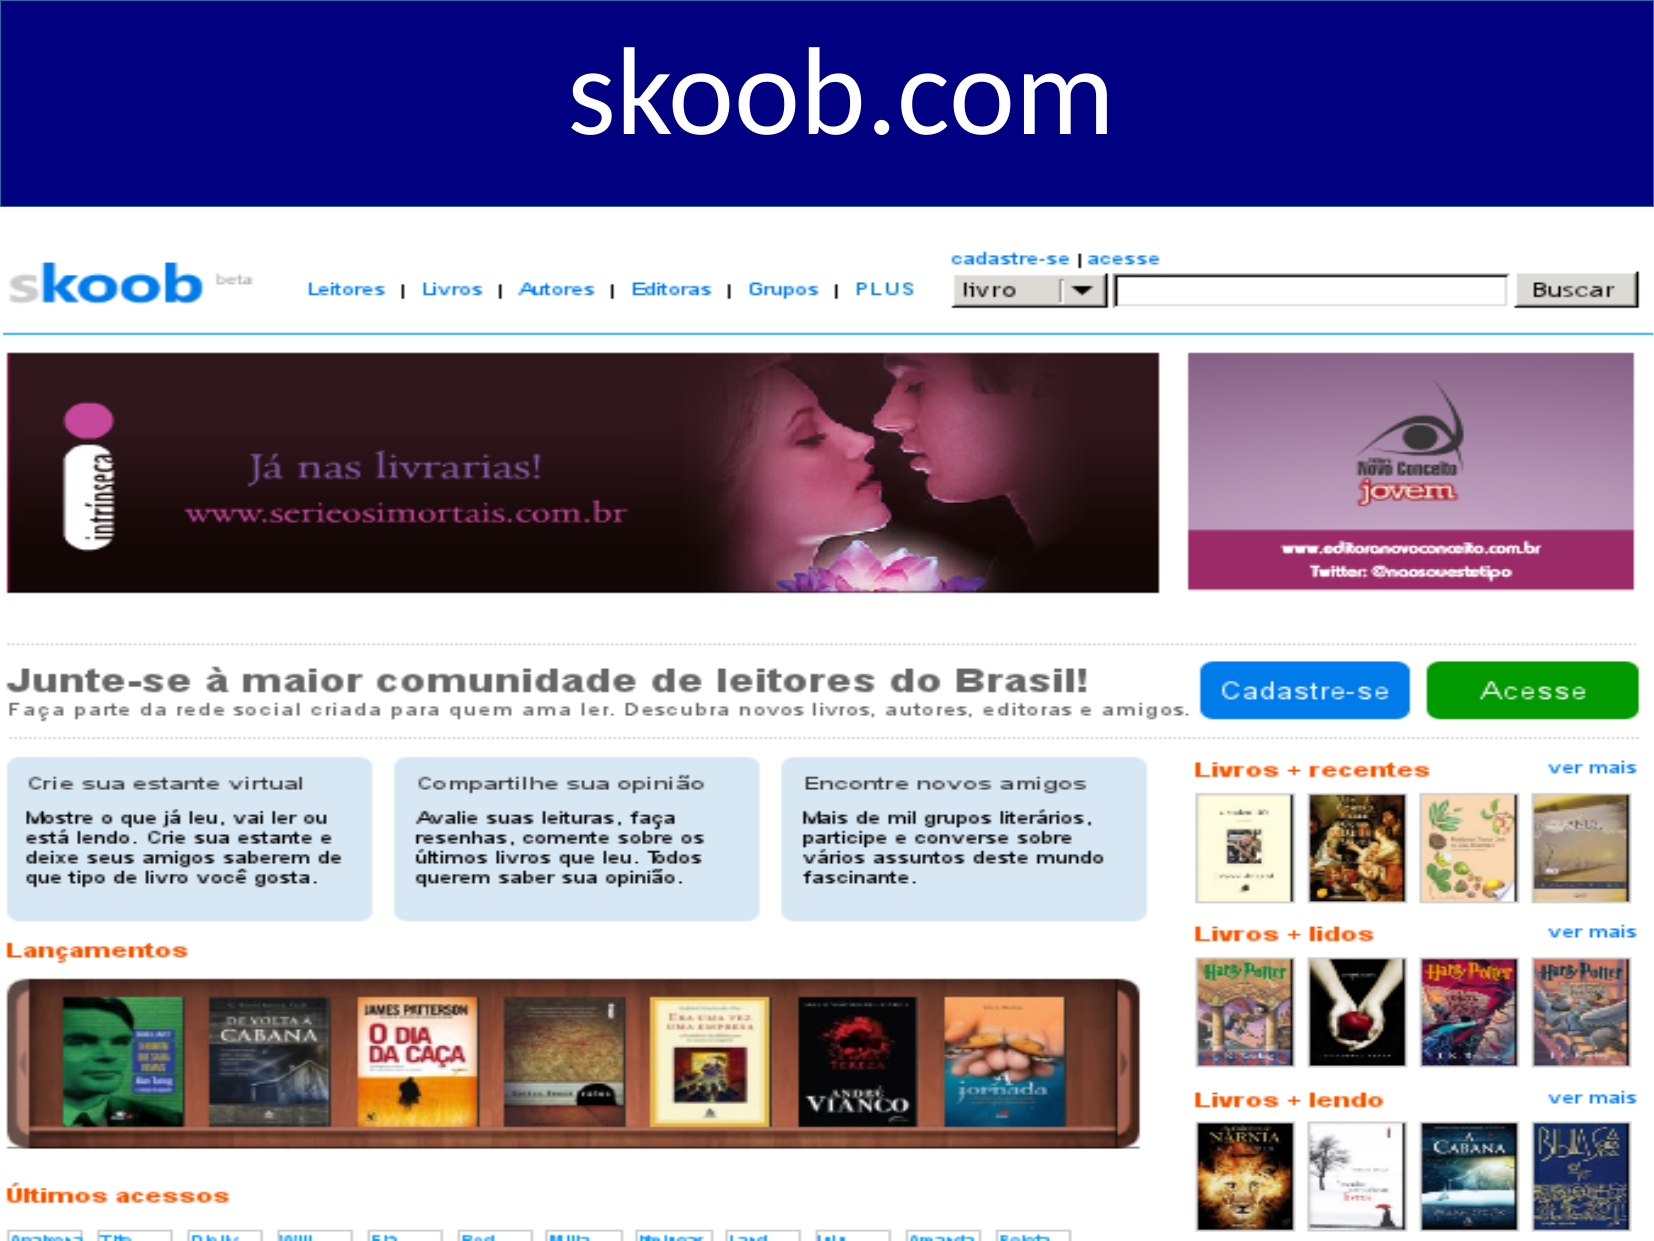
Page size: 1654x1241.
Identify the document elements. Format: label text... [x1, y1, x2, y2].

title skoob.com [0, 0, 1654, 207]
picture [3, 236, 1654, 1241]
